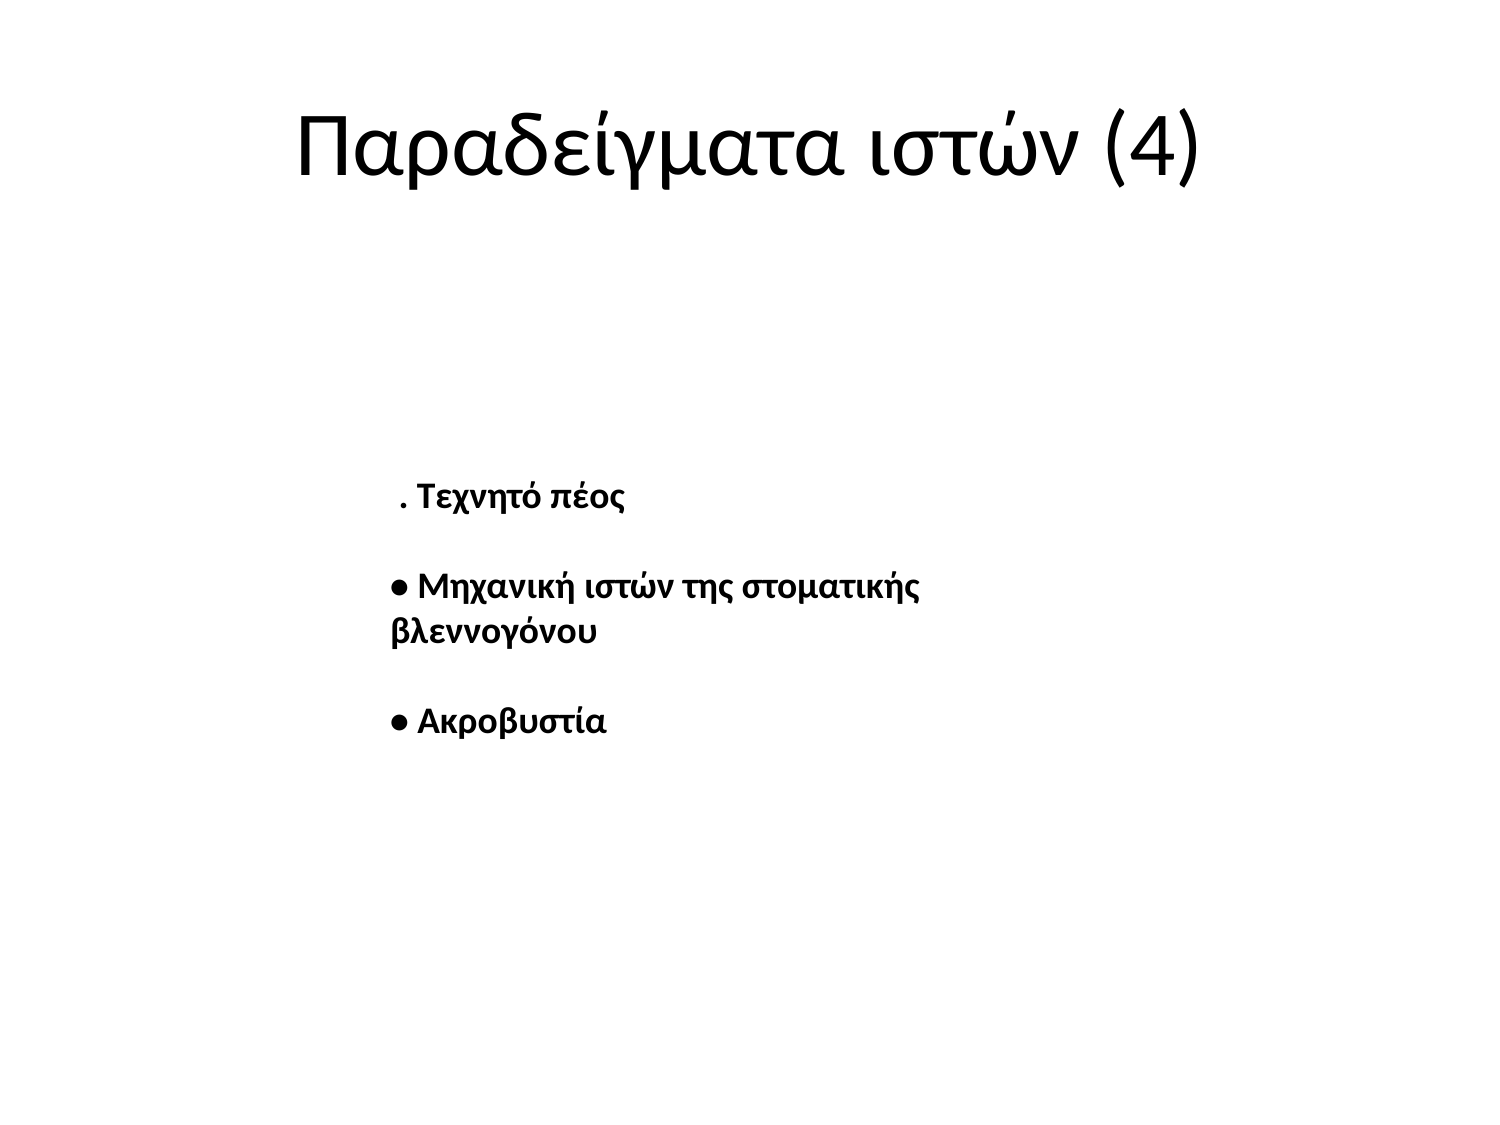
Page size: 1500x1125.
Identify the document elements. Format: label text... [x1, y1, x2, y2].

text_box . Τεχνητό πέος • Μηχανική ιστών της στοματικής βλεννογόνου • Ακροβυστία [375, 464, 1125, 749]
title Παραδείγματα ιστών (4) [75, 45, 1426, 233]
